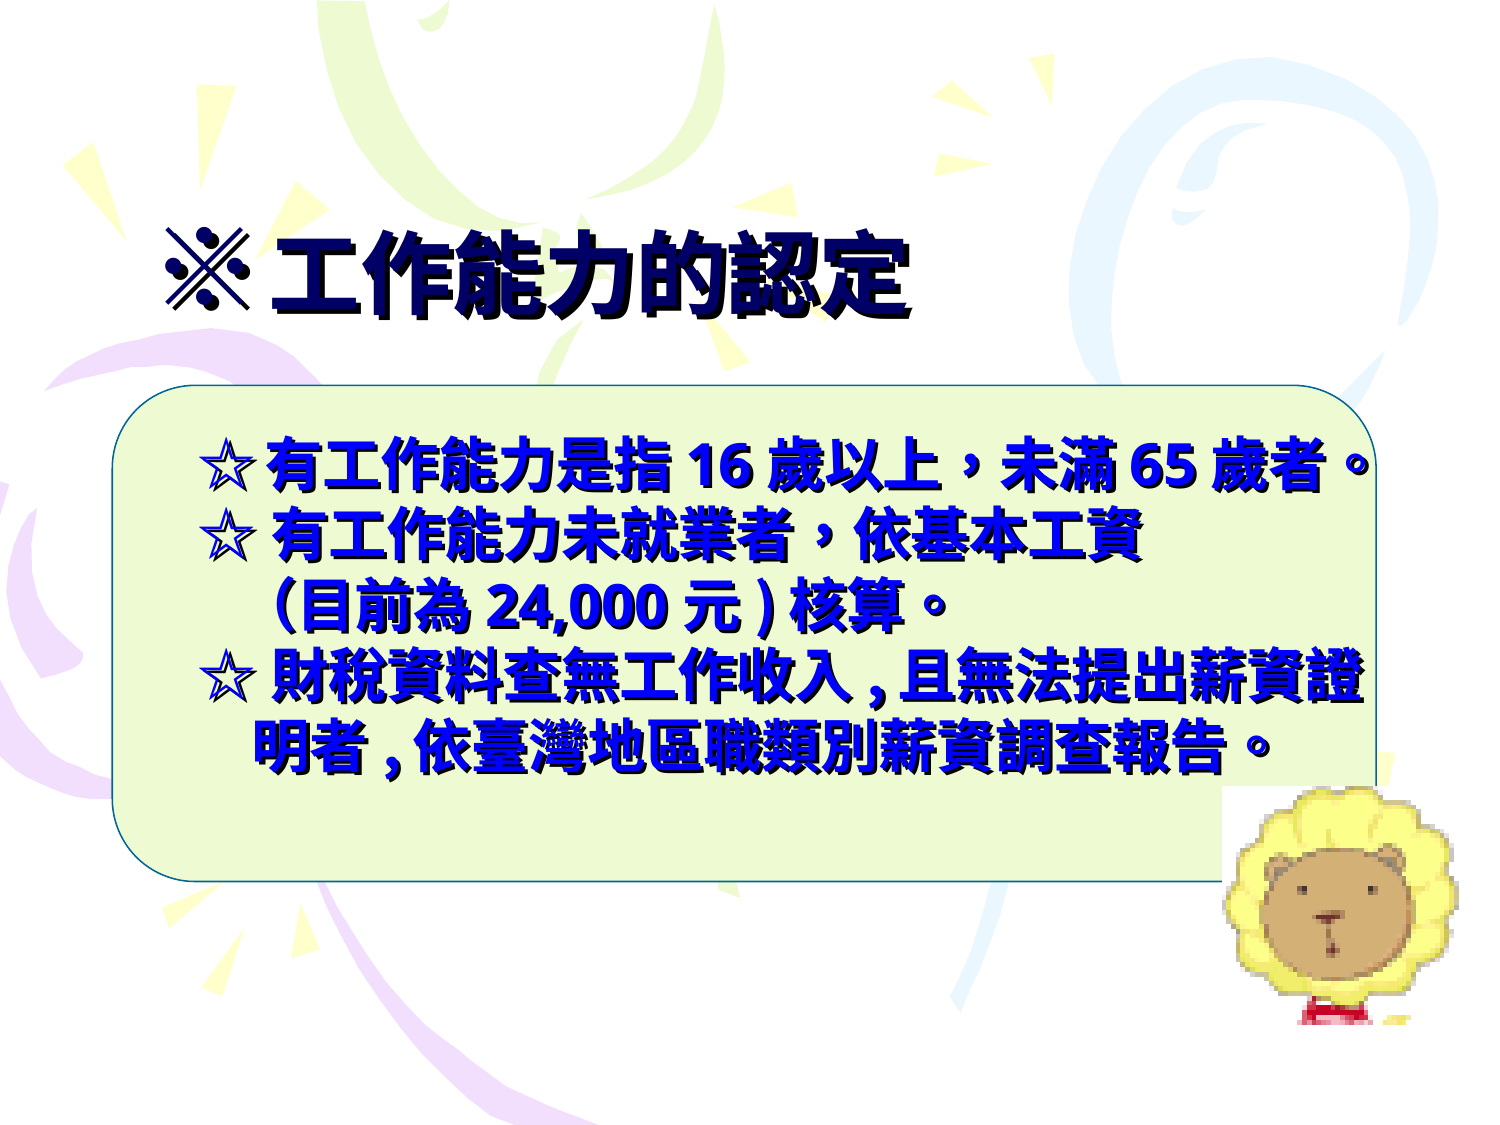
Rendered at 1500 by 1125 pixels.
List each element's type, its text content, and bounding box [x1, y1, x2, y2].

text_box ☆有工作能力是指16歲以上，未滿65歲者。 ☆有工作能力未就業者，依基本工資 （目前為24,000元)核算。 ☆財稅資料查無工作收入,且無法提出薪資證 明者,依臺灣地區職類別薪資調查報告。 [183, 432, 1436, 1035]
text_box [112, 385, 1368, 881]
picture [1222, 786, 1459, 1025]
title ※工作能力的認定 [135, 184, 1337, 339]
